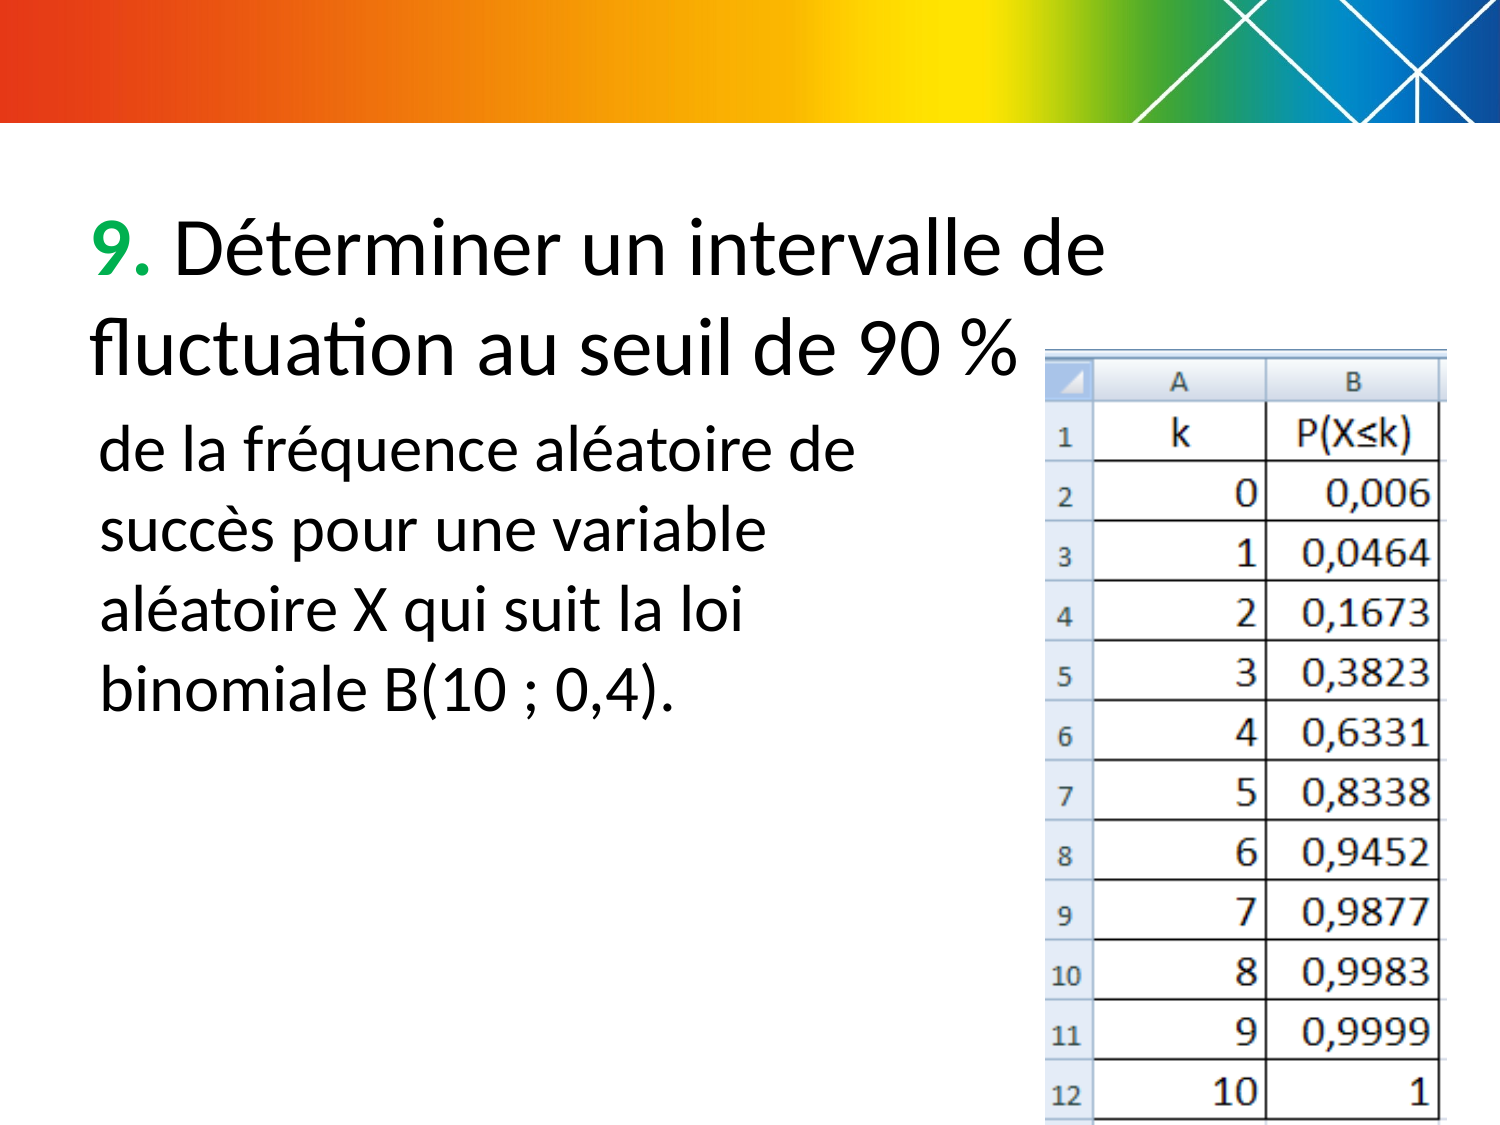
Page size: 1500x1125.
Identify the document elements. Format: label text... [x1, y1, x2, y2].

text_box de la fréquence aléatoire de succès pour une variable aléatoire X qui suit la loi binomiale B(10 ; 0,4). [0, 397, 903, 812]
title 9. Déterminer un intervalle de fluctuation au seuil de 90 % [75, 184, 1425, 398]
picture [0, 0, 1358, 123]
picture [1045, 349, 1447, 1125]
picture [1340, 0, 1500, 123]
